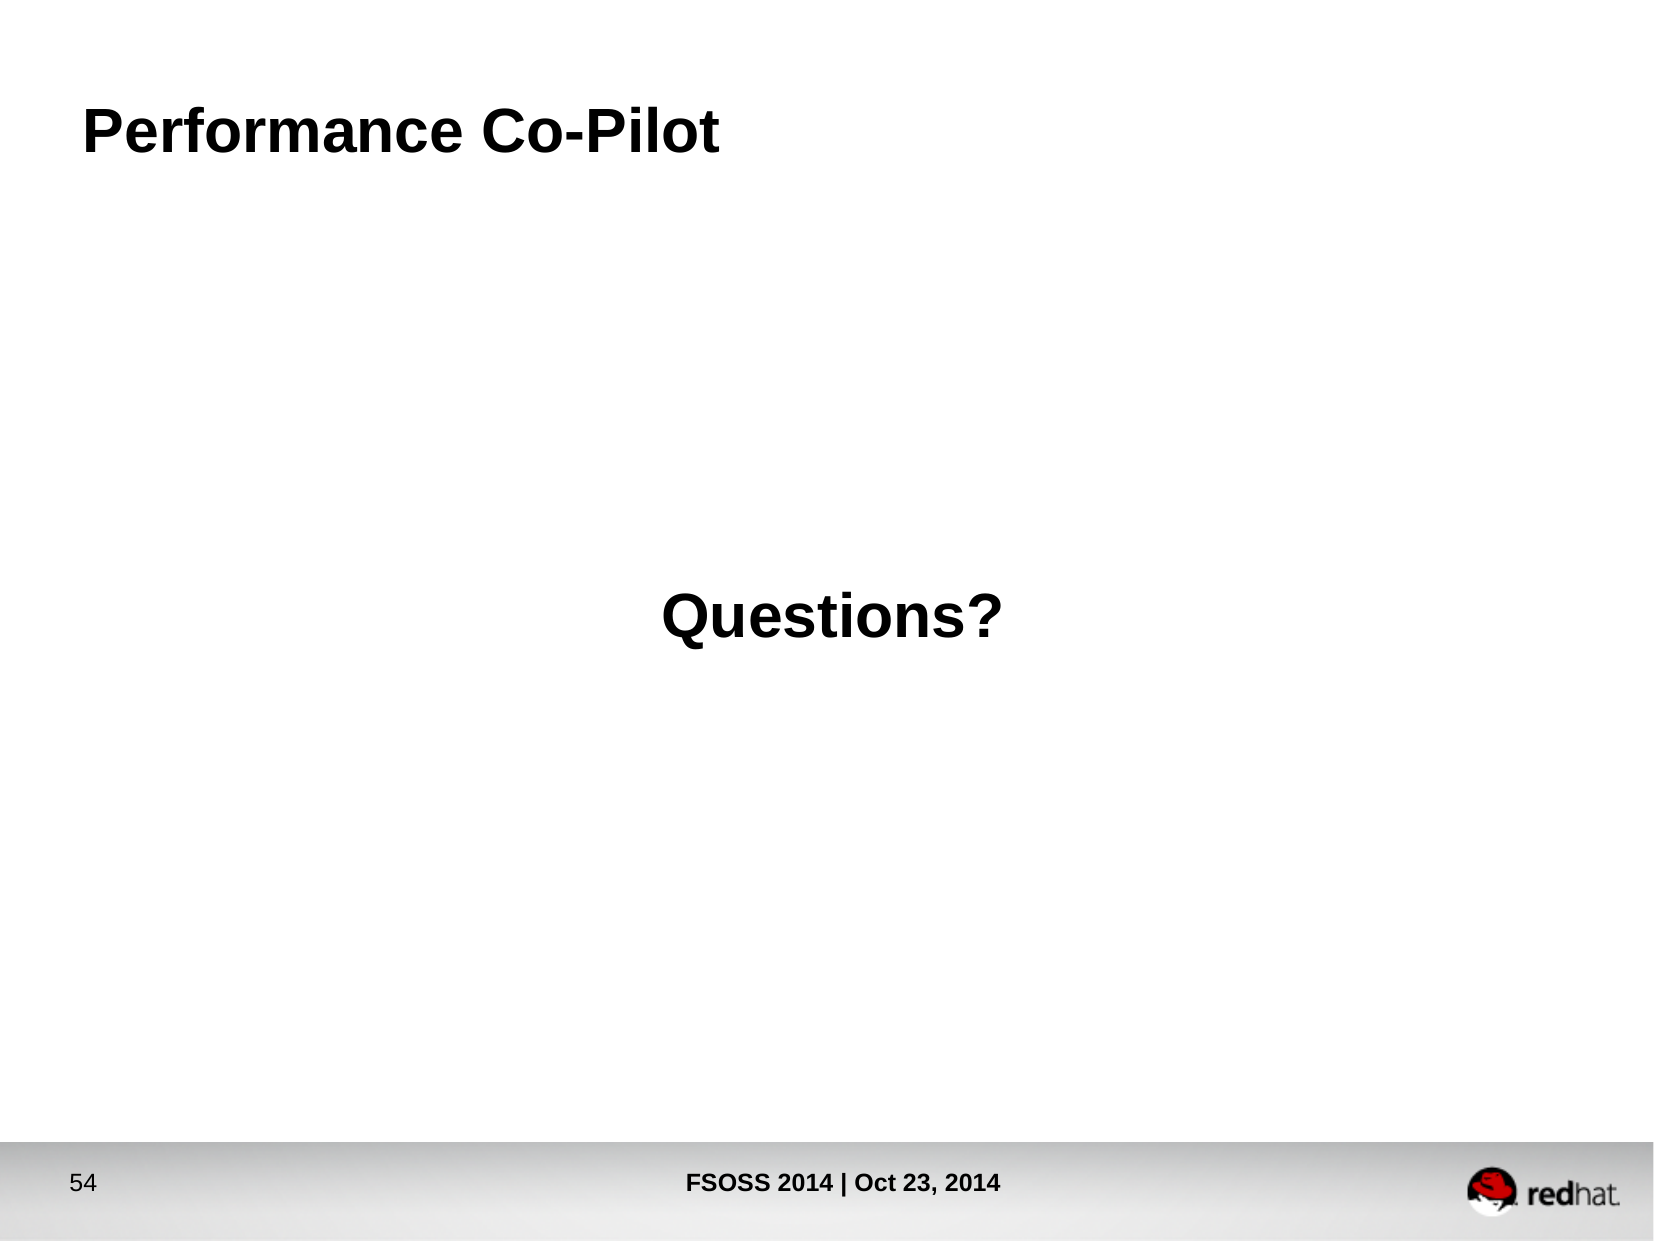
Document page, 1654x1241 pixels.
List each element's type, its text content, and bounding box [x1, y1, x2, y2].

picture [0, 1142, 1654, 1241]
title Questions? [661, 521, 1115, 710]
title Performance Co-Pilot [82, 37, 1571, 226]
